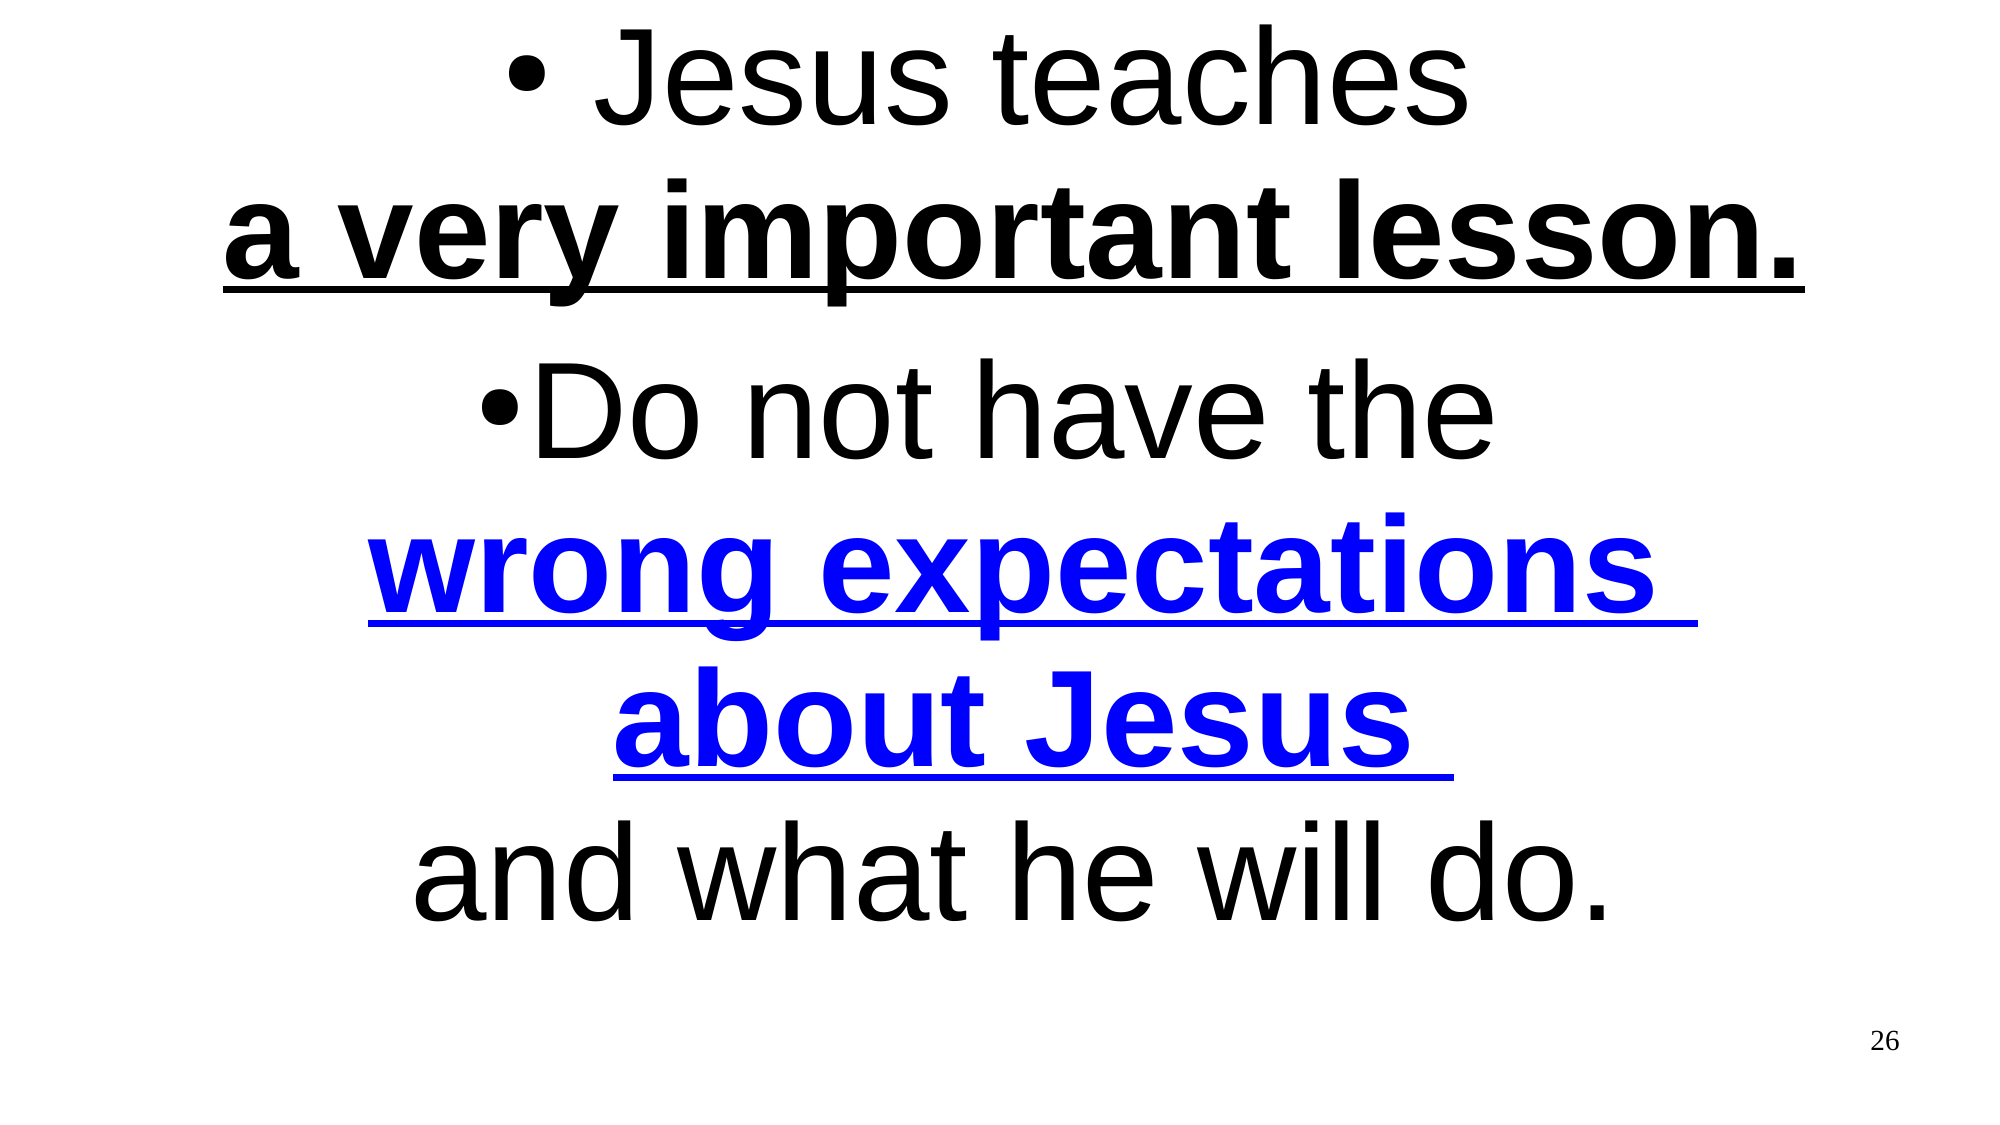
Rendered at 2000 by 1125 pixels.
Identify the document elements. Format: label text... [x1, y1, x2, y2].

list Jesus teaches a very important lesson. Do not have the wrong expectations about Jesus and what he will do. [0, 0, 1996, 1123]
